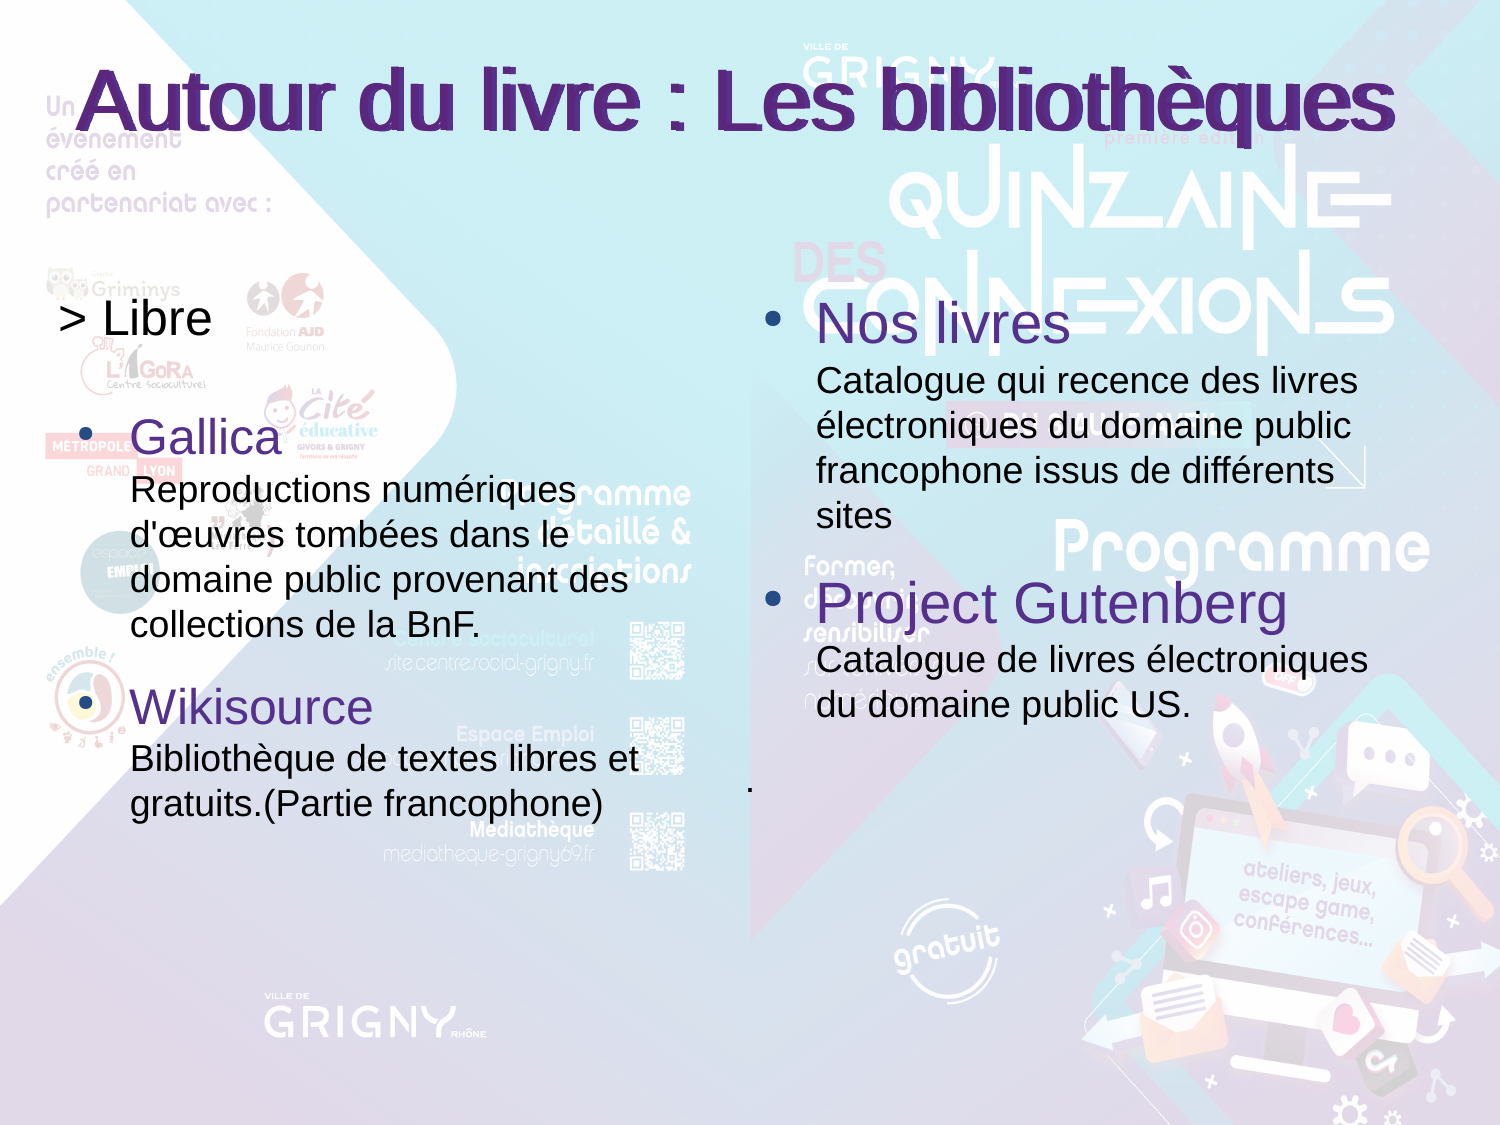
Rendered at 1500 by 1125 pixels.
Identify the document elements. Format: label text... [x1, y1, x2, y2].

title Autour du livre : Les bibliothèques [75, 29, 1425, 148]
list > Libre Gallica Reproductions numériques d'œuvres tombées dans le domaine public provenant des collections de la BnF. Wikisource Bibliothèque de textes libres et gratuits.(Partie francophone) Nos livres Catalogue qui recence des livres électroniques du domaine public francophone issus de différents sites Project Gutenberg Catalogue de livres électroniques du domaine public US. . [59, 285, 1402, 980]
